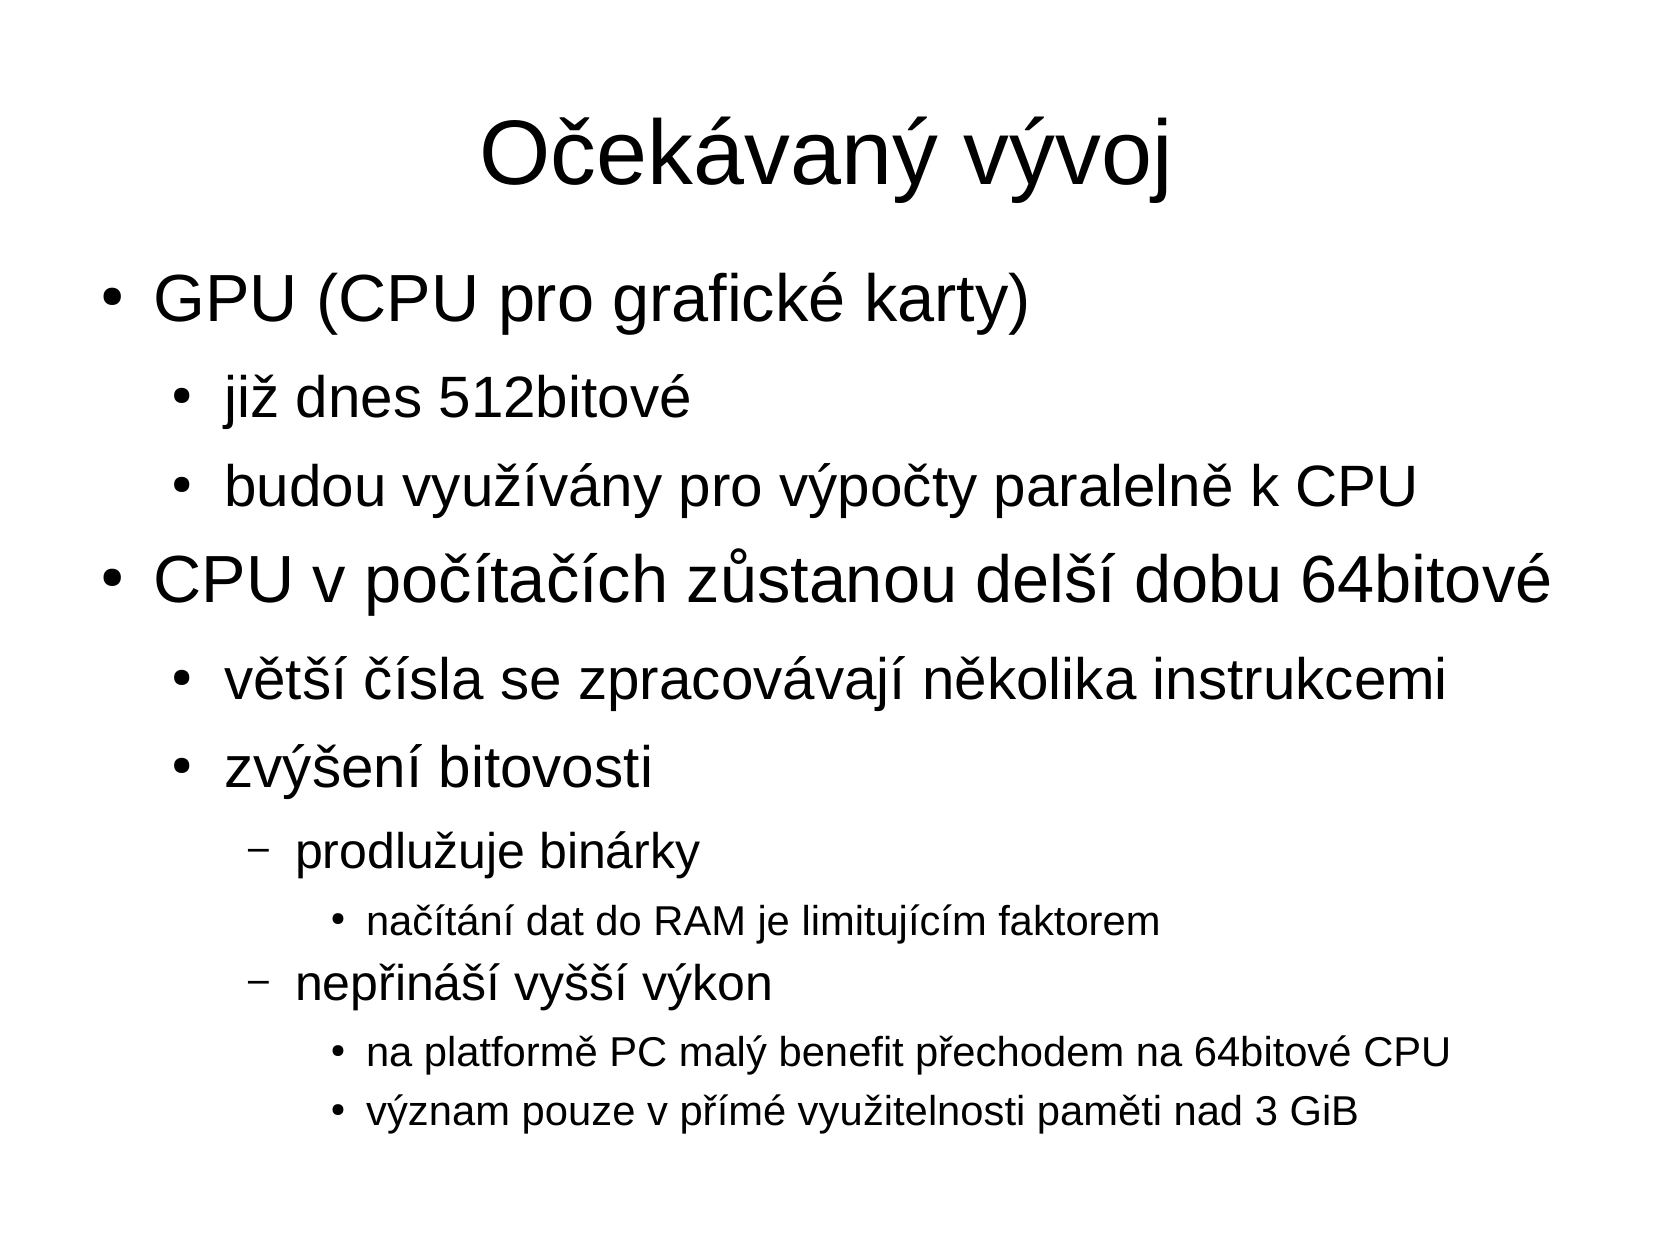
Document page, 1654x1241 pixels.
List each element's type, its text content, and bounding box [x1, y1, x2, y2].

title Očekávaný vývoj [82, 56, 1571, 250]
list GPU (CPU pro grafické karty) již dnes 512bitové budou využívány pro výpočty paralelně k CPU CPU v počítačích zůstanou delší dobu 64bitové větší čísla se zpracovávají několika instrukcemi zvýšení bitovosti prodlužuje binárky načítání dat do RAM je limitujícím faktorem nepřináší vyšší výkon na platformě PC malý benefit přechodem na 64bitové CPU význam pouze v přímé využitelnosti paměti nad 3 GiB [82, 260, 1571, 1211]
